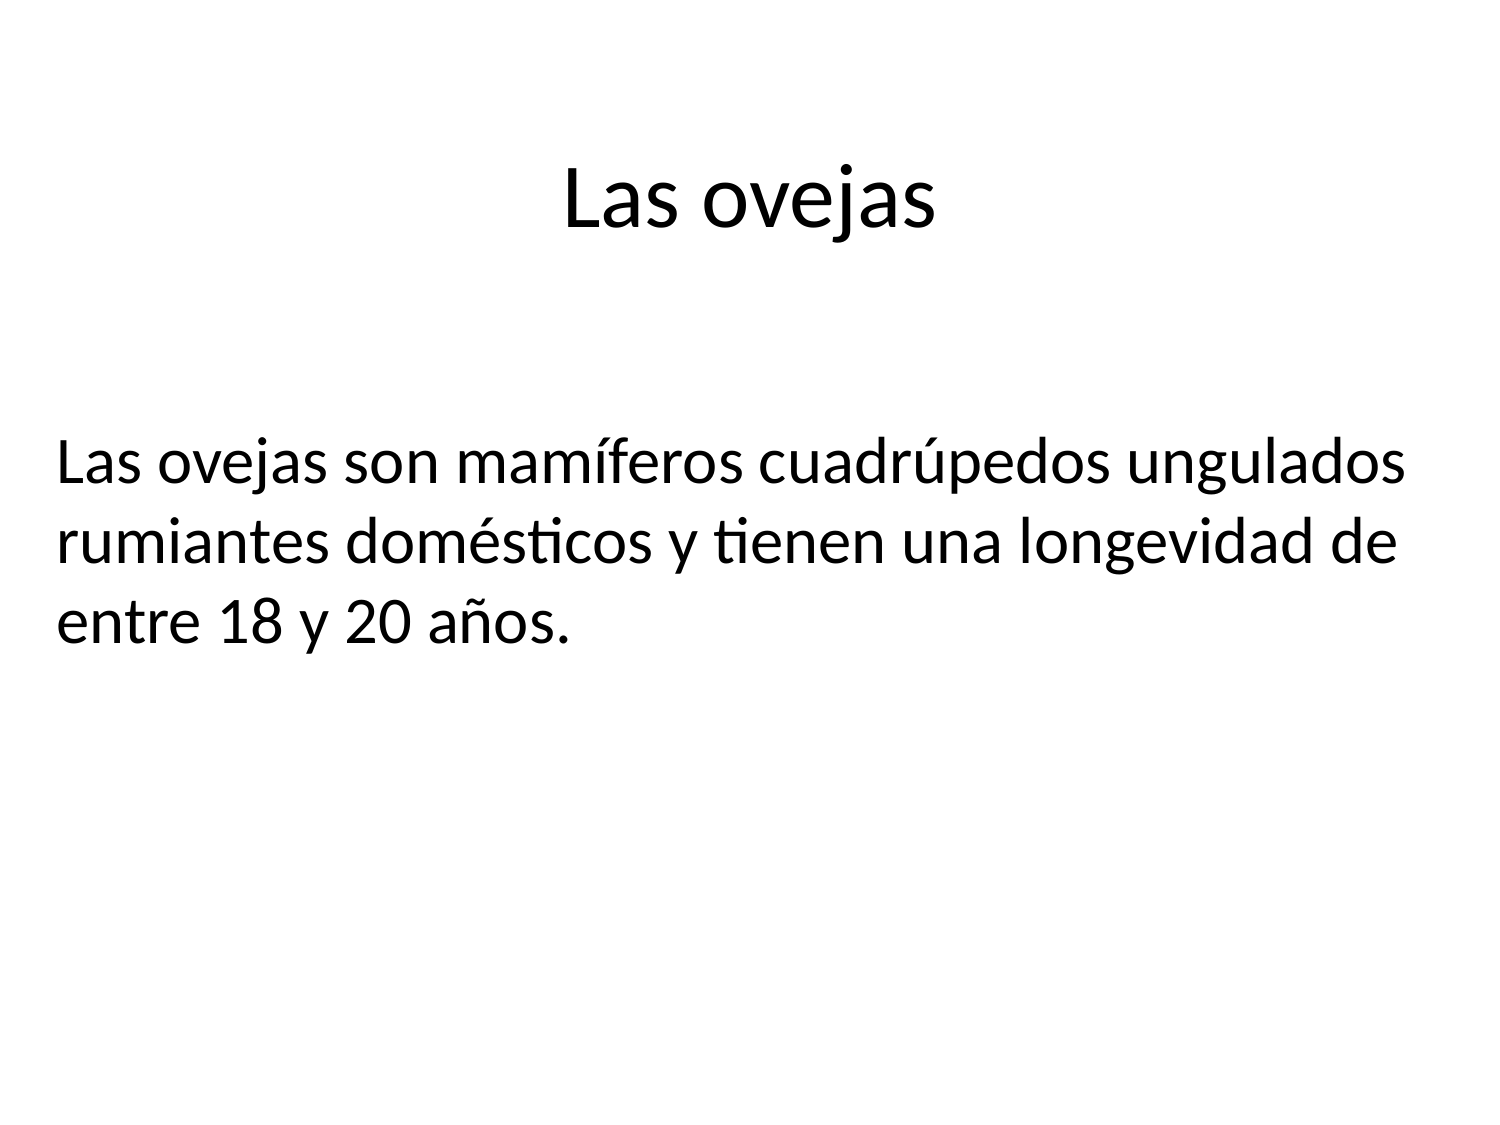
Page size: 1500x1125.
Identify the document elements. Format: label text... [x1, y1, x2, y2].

title Las ovejas [75, 78, 1426, 303]
list Las ovejas son mamíferos cuadrúpedos ungulados rumiantes domésticos y tienen una longevidad de entre 18 y 20 años. [41, 408, 1436, 799]
